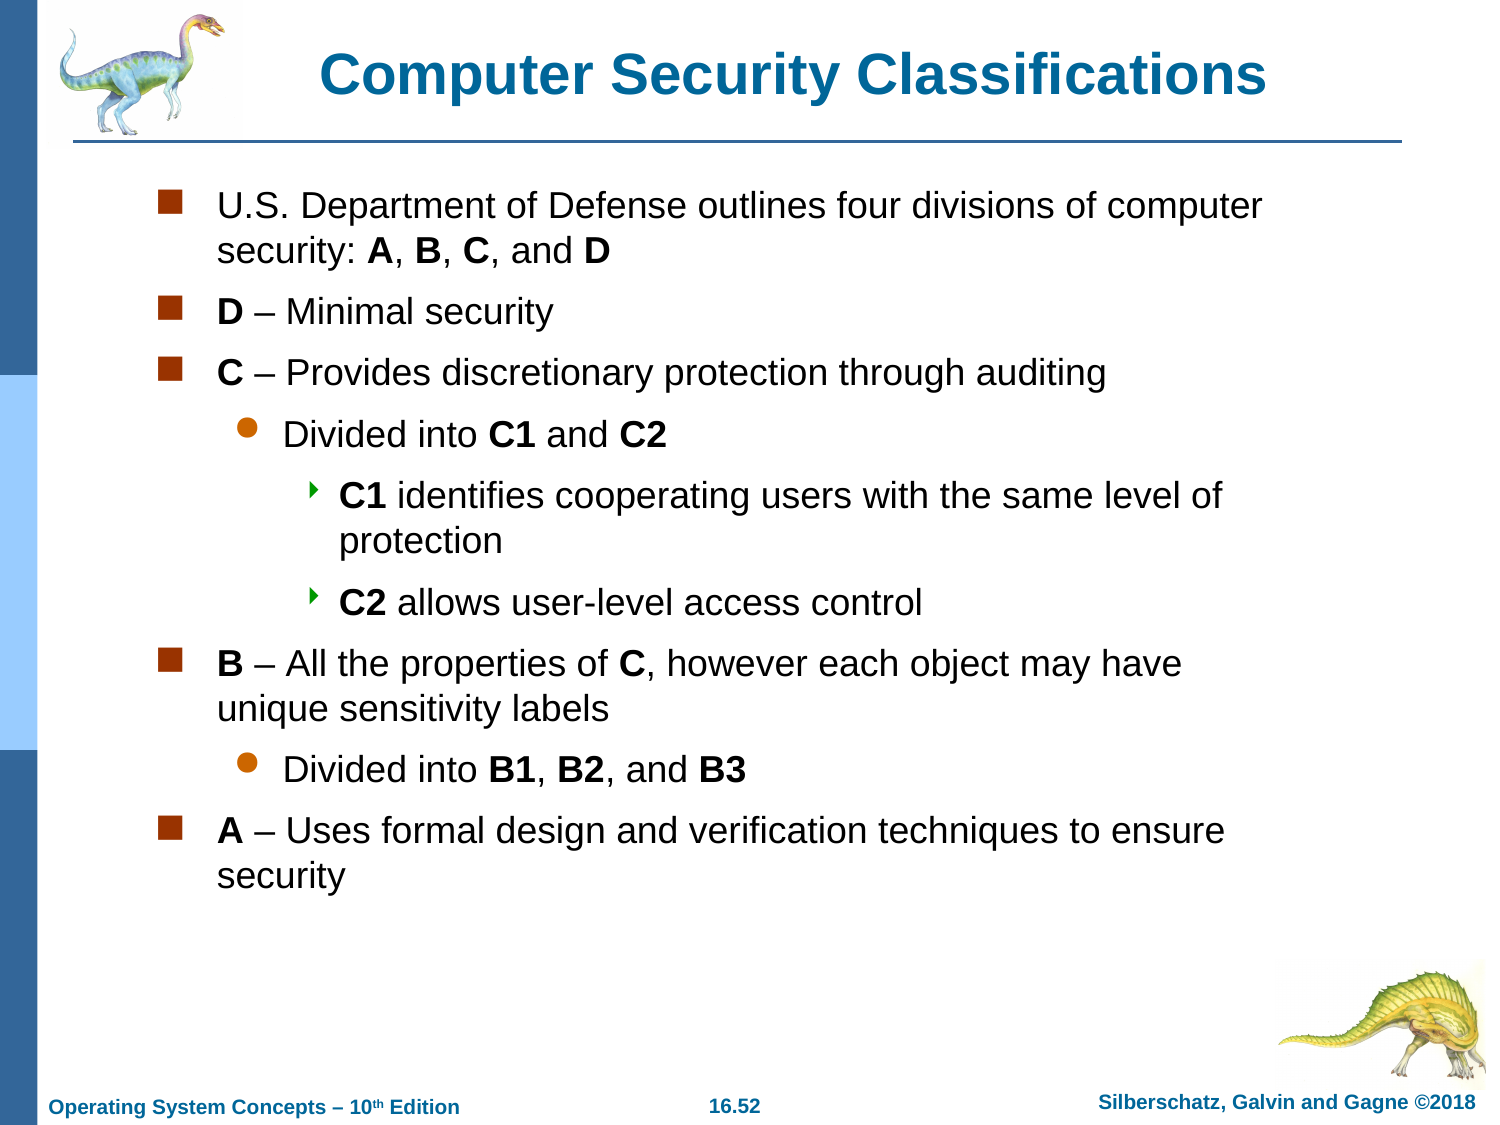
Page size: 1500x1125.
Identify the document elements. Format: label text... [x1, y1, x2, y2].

picture [1275, 959, 1486, 1090]
list U.S. Department of Defense outlines four divisions of computer security: A, B, C, and D D – Minimal security C – Provides discretionary protection through auditing Divided into C1 and C2 C1 identifies cooperating users with the same level of protection C2 allows user-level access control B – All the properties of C, however each object may have unique sensitivity labels Divided into B1, B2, and B3 A – Uses formal design and verification techniques to ensure security [145, 173, 1294, 1016]
title Computer Security Classifications [156, 18, 1432, 114]
picture [46, 0, 243, 149]
picture [1415, 1094, 1423, 1099]
